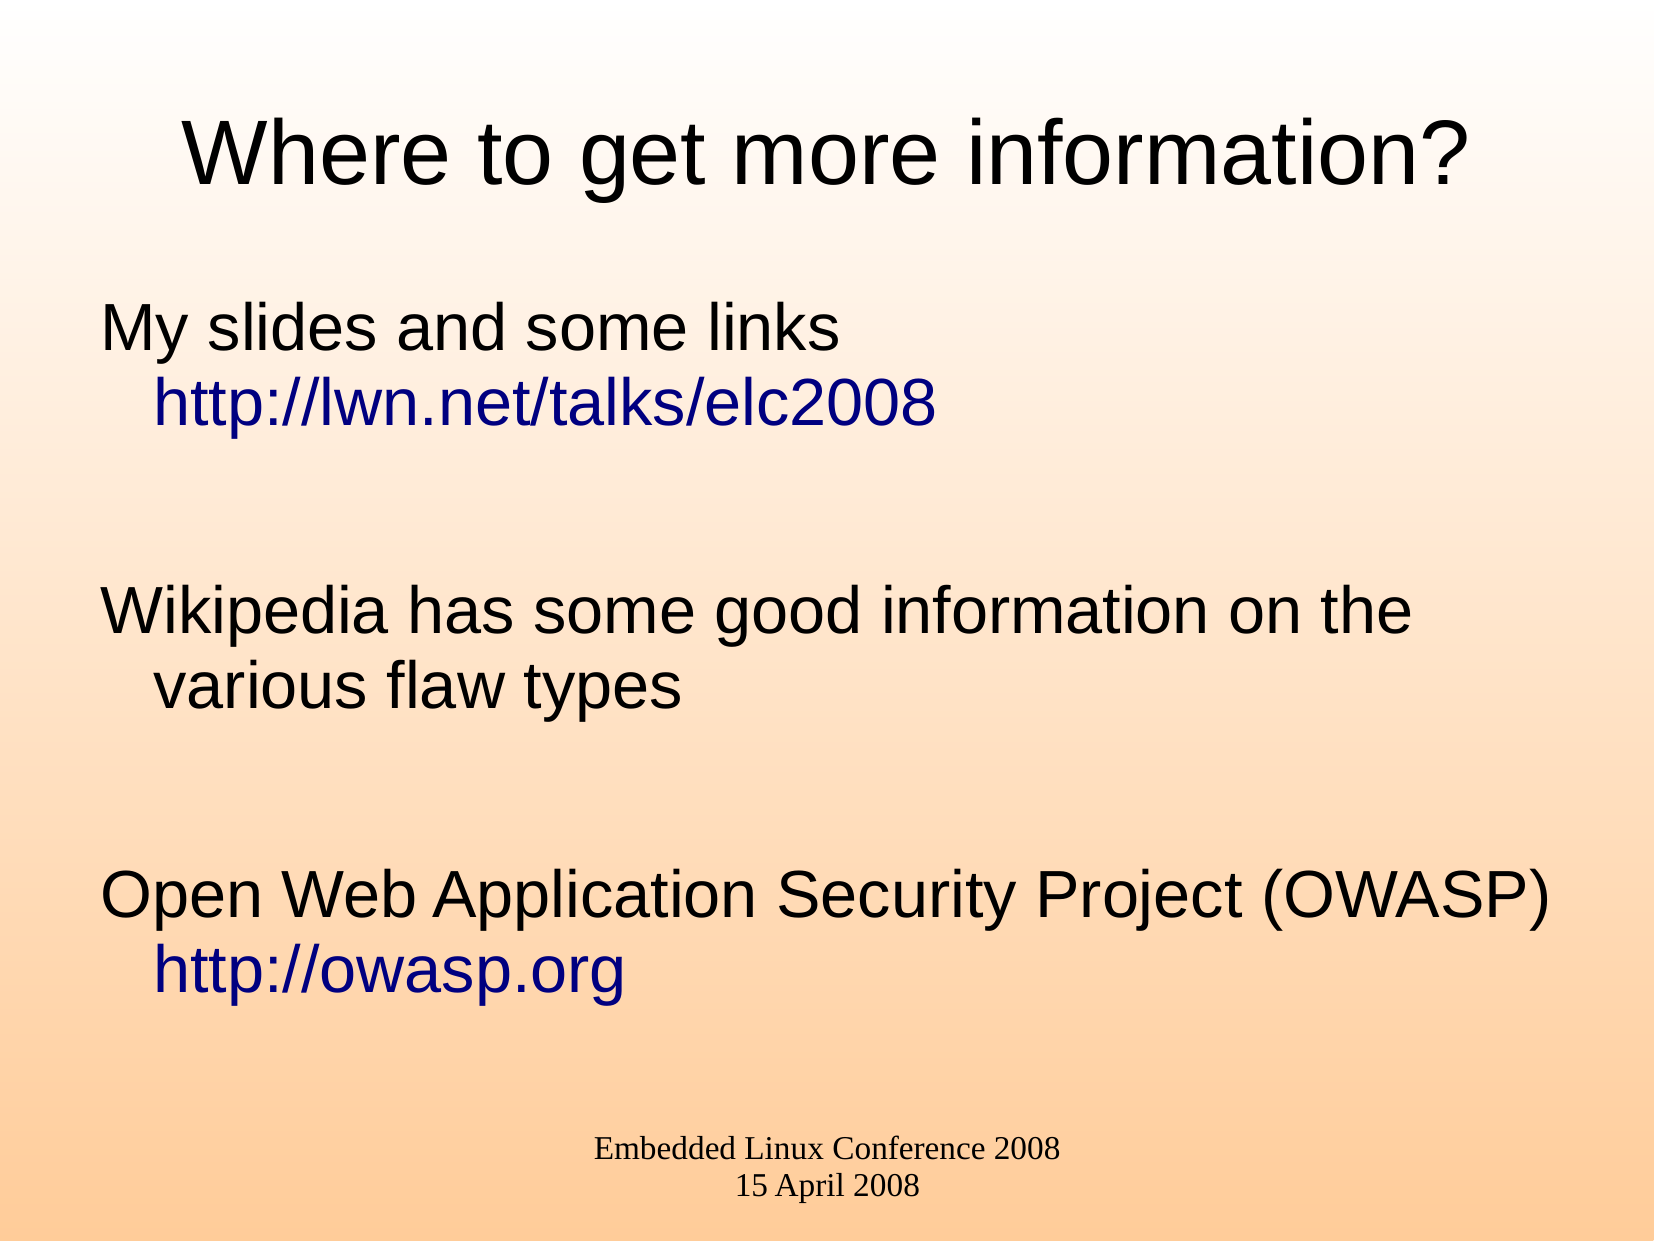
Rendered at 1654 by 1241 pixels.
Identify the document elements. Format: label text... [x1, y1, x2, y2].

title Where to get more information? [82, 49, 1571, 257]
list My slides and some linkshttp://lwn.net/talks/elc2008 Wikipedia has some good information on the various flaw types Open Web Application Security Project (OWASP) http://owasp.org [82, 290, 1571, 1111]
